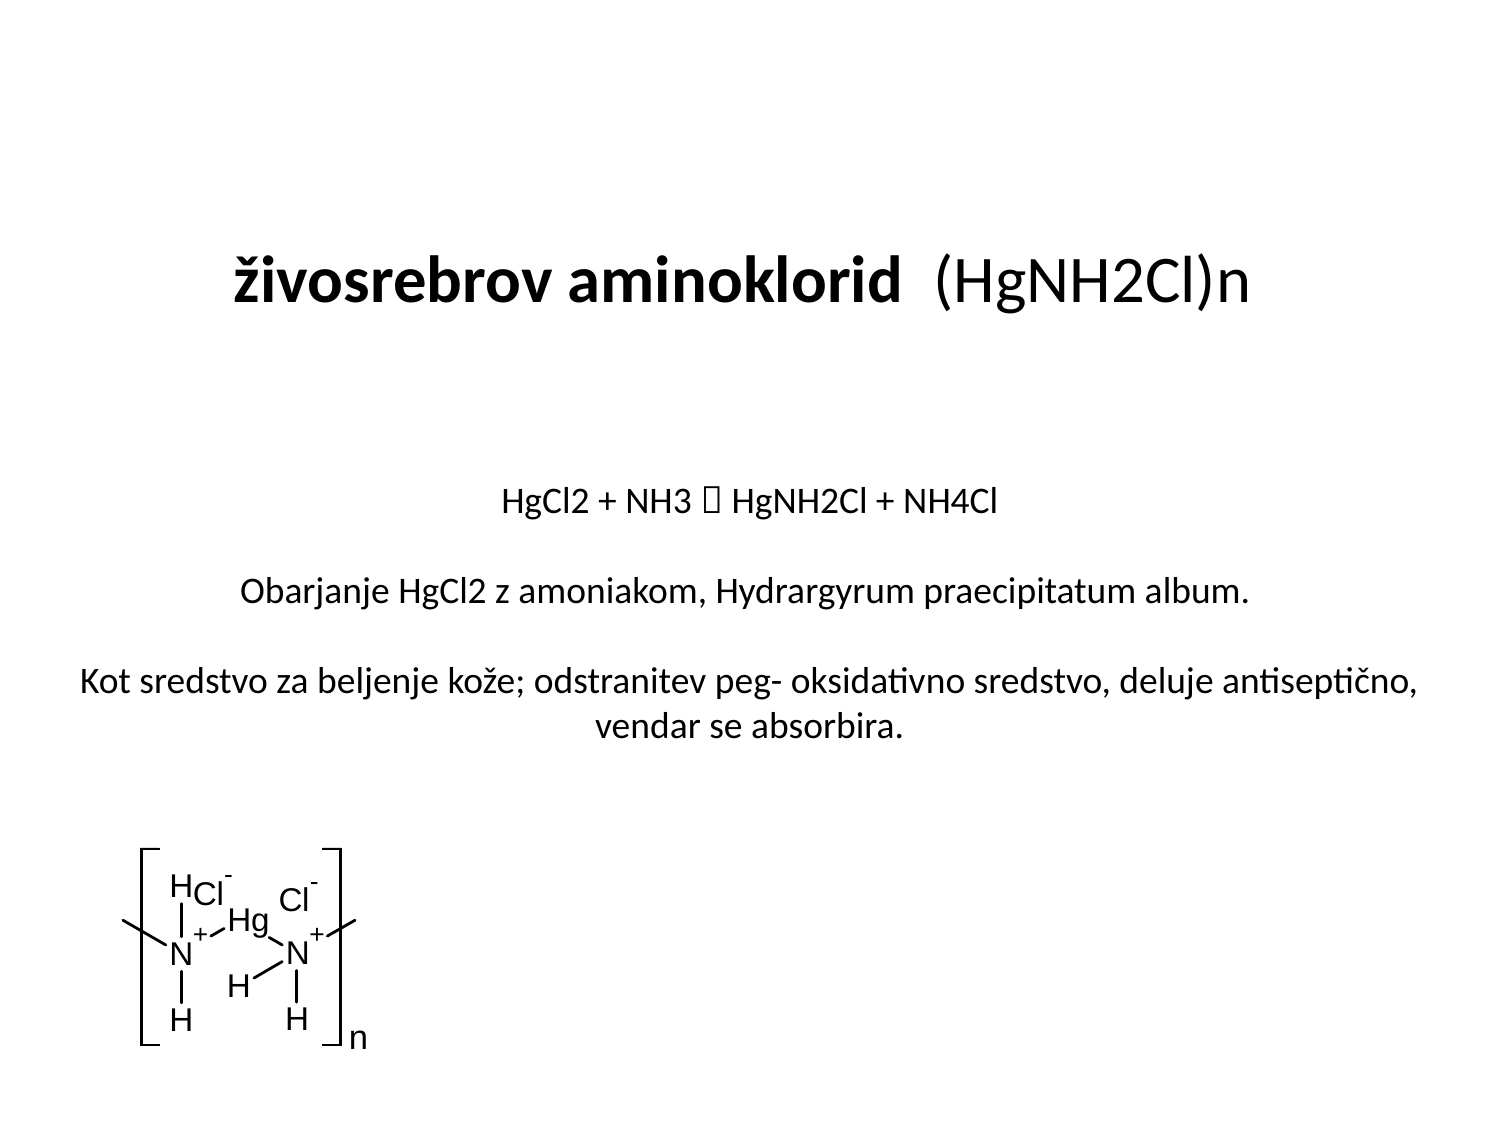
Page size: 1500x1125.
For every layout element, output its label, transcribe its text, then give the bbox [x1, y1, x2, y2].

picture [110, 845, 394, 1084]
text_box živosrebrov aminoklorid (HgNH2Cl)n HgCl2 + NH3  HgNH2Cl + NH4Cl Obarjanje HgCl2 z amoniakom, Hydrargyrum praecipitatum album. Kot sredstvo za beljenje kože; odstranitev peg- oksidativno sredstvo, deluje antiseptično, vendar se absorbira. [41, 228, 1459, 754]
chart [112, 846, 396, 1086]
